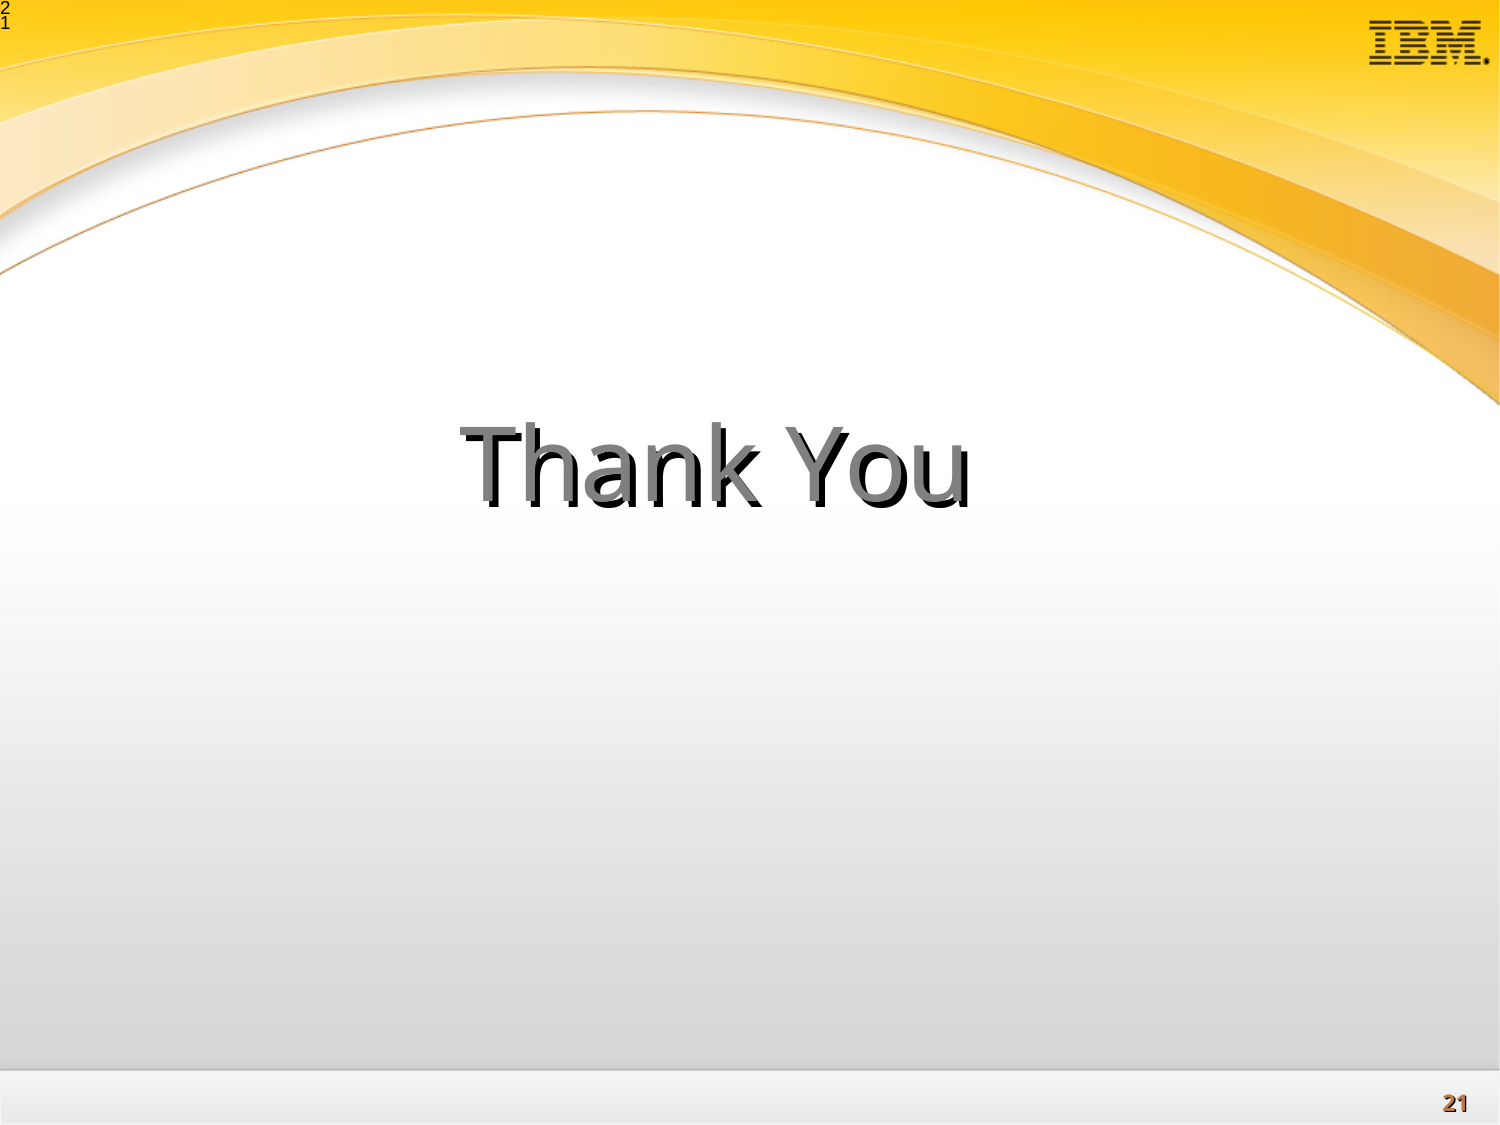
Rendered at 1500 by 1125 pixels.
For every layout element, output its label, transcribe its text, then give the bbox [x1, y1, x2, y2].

picture [1, 2, 8, 12]
picture [0, 0, 1500, 1125]
text_box Thank You [112, 387, 1319, 932]
